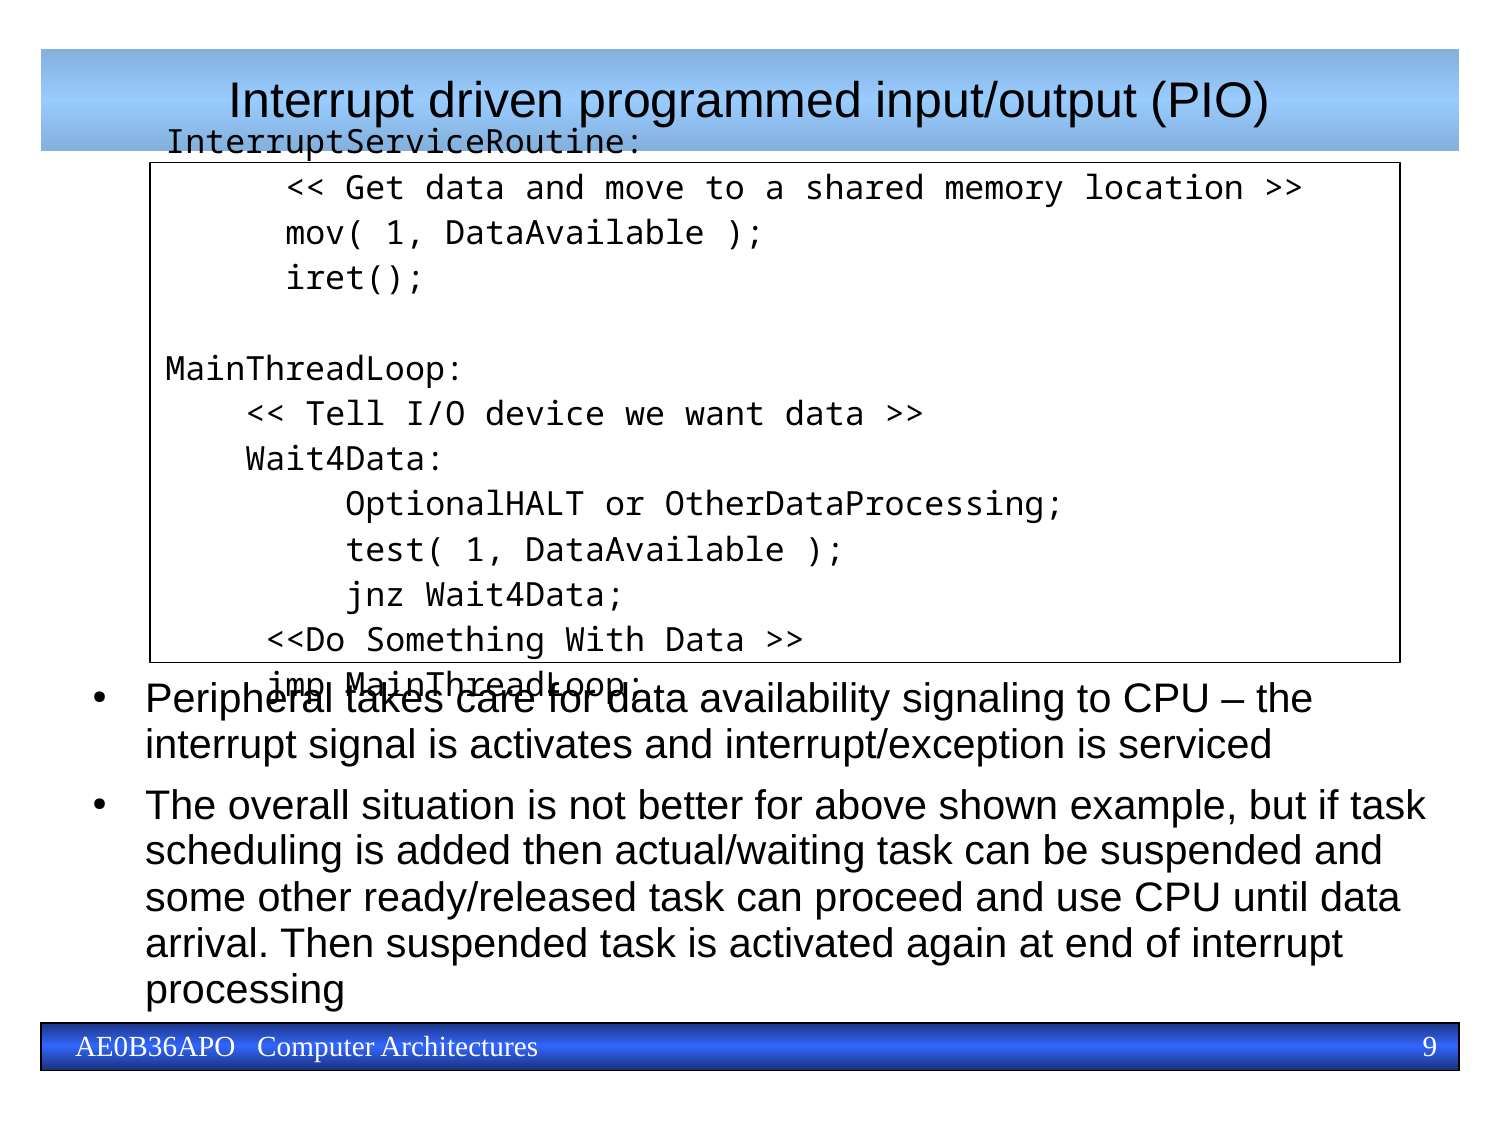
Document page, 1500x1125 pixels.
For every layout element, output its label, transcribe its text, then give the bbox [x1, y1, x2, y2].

title Interrupt driven programmed input/output (PIO) [41, 49, 1459, 151]
text_box InterruptServiceRoutine: << Get data and move to a shared memory location >> mov( 1, DataAvailable ); iret(); MainThreadLoop: << Tell I/O device we want data >> Wait4Data: OptionalHALT or OtherDataProcessing; test( 1, DataAvailable ); jnz Wait4Data; <<Do Something With Data >> jmp MainThreadLoop; [150, 162, 1400, 663]
list Peripheral takes care for data availability signaling to CPU – the interrupt signal is activates and interrupt/exception is serviced The overall situation is not better for above shown example, but if task scheduling is added then actual/waiting task can be suspended and some other ready/released task can proceed and use CPU until data arrival. Then suspended task is activated again at end of interrupt processing [75, 675, 1438, 1013]
